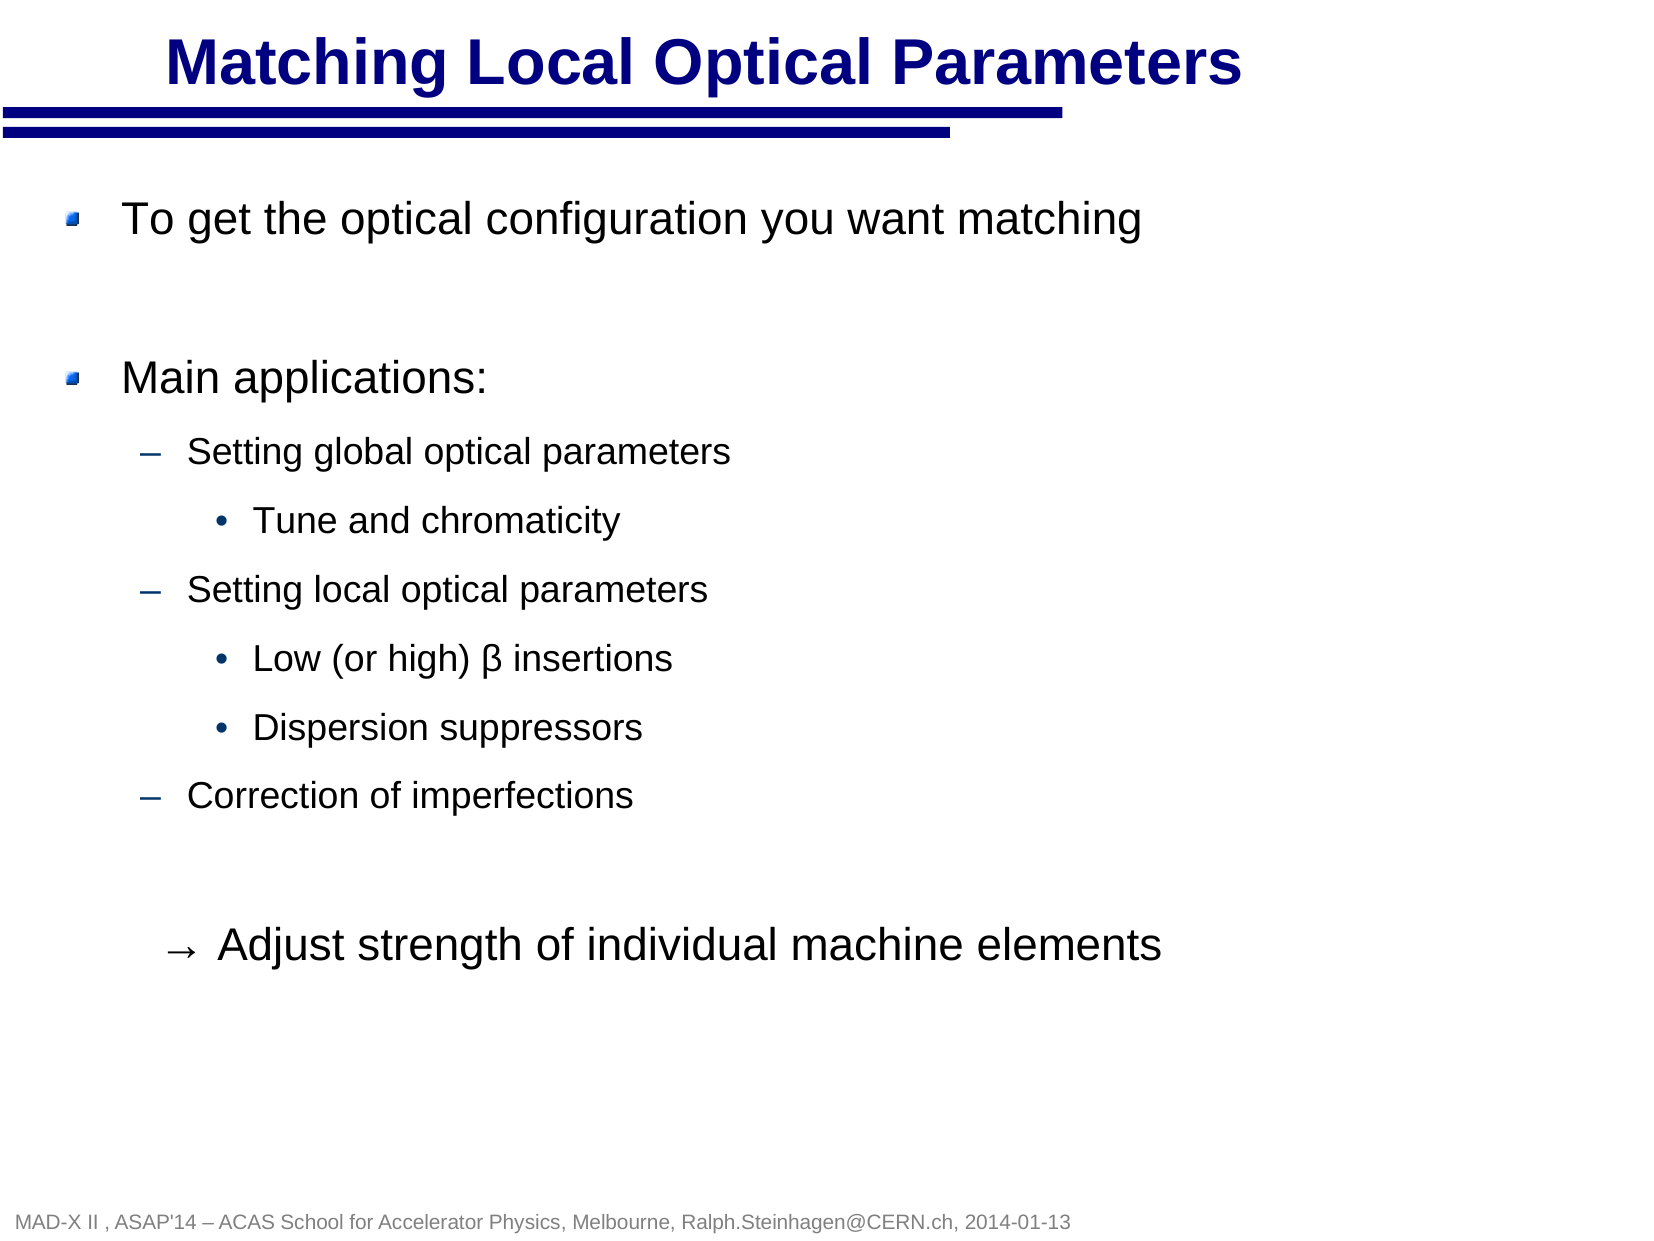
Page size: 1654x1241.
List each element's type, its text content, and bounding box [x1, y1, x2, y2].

title Matching Local Optical Parameters [165, 0, 1323, 124]
list To get the optical configuration you want matching Main applications: Setting global optical parameters Tune and chromaticity Setting local optical parameters Low (or high) β insertions Dispersion suppressors Correction of imperfections → Adjust strength of individual machine elements [65, 192, 1628, 1205]
